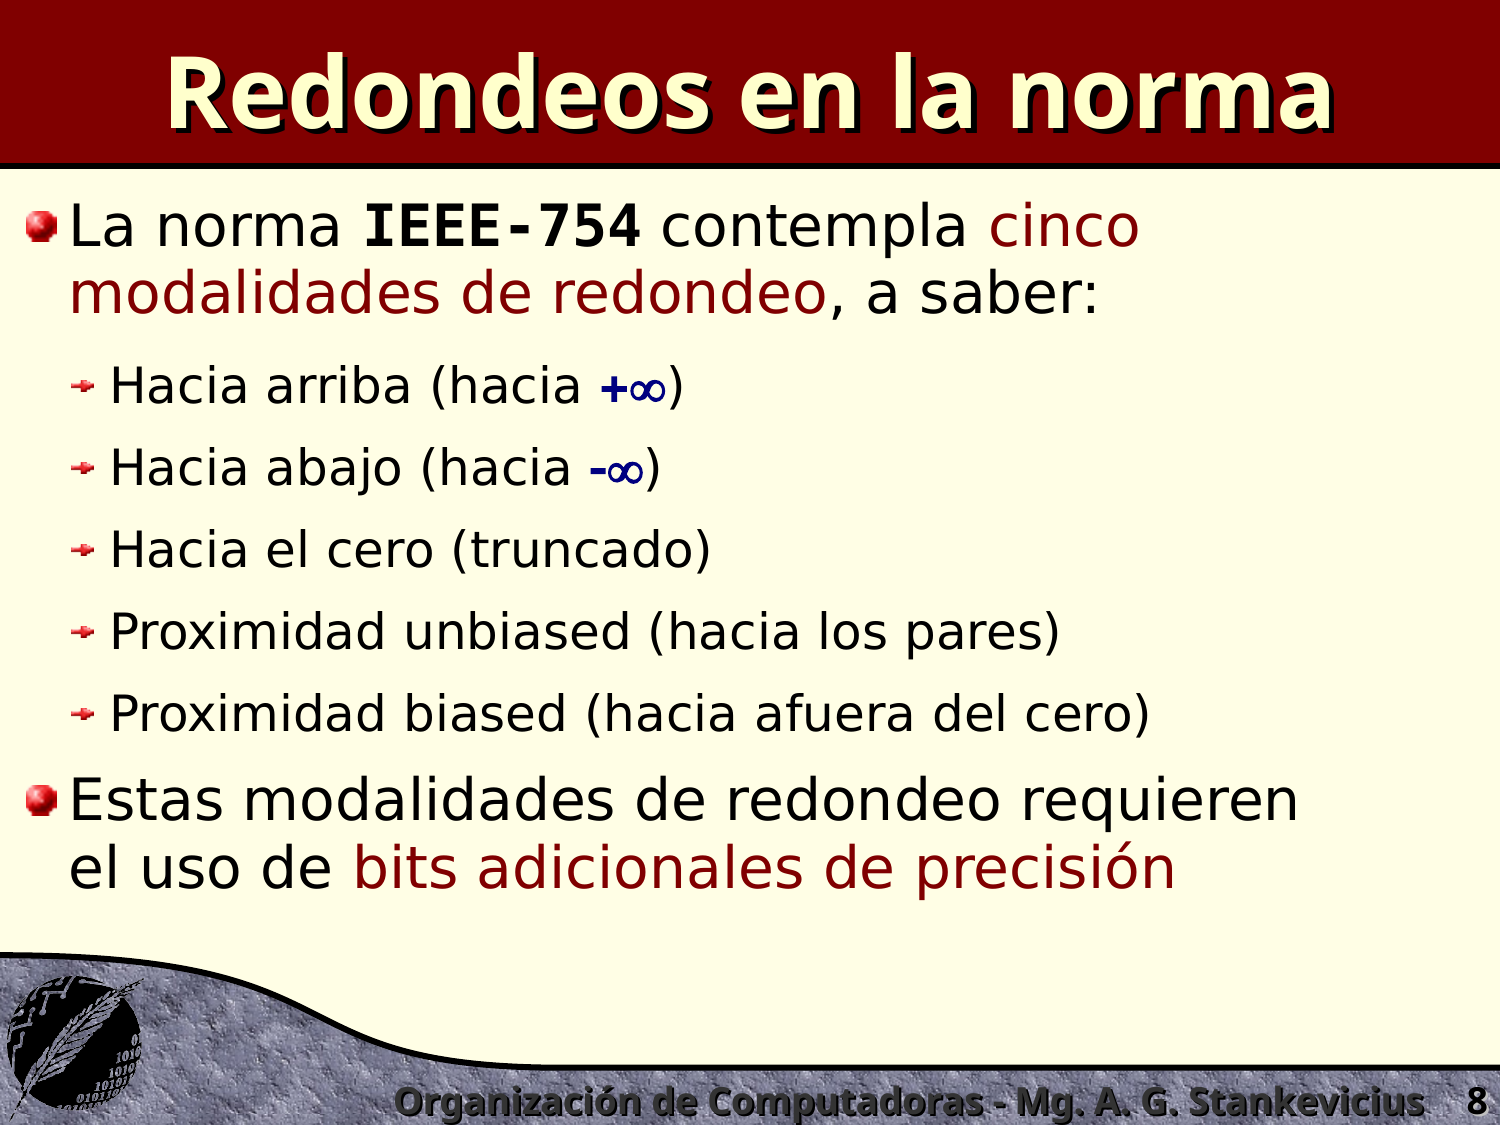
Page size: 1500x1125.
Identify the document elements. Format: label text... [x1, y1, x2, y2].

title Redondeos en la norma [15, 5, 1485, 160]
picture [0, 959, 1500, 1125]
picture [802, 1100, 806, 1110]
picture [1058, 1100, 1065, 1110]
list La norma IEEE-754 contempla cinco modalidades de redondeo, a saber: Hacia arriba (hacia +∞) Hacia abajo (hacia -∞) Hacia el cero (truncado) Proximidad unbiased (hacia los pares) Proximidad biased (hacia afuera del cero) Estas modalidades de redondeo requieren el uso de bits adicionales de precisión [11, 192, 1486, 935]
picture [448, 1100, 455, 1110]
